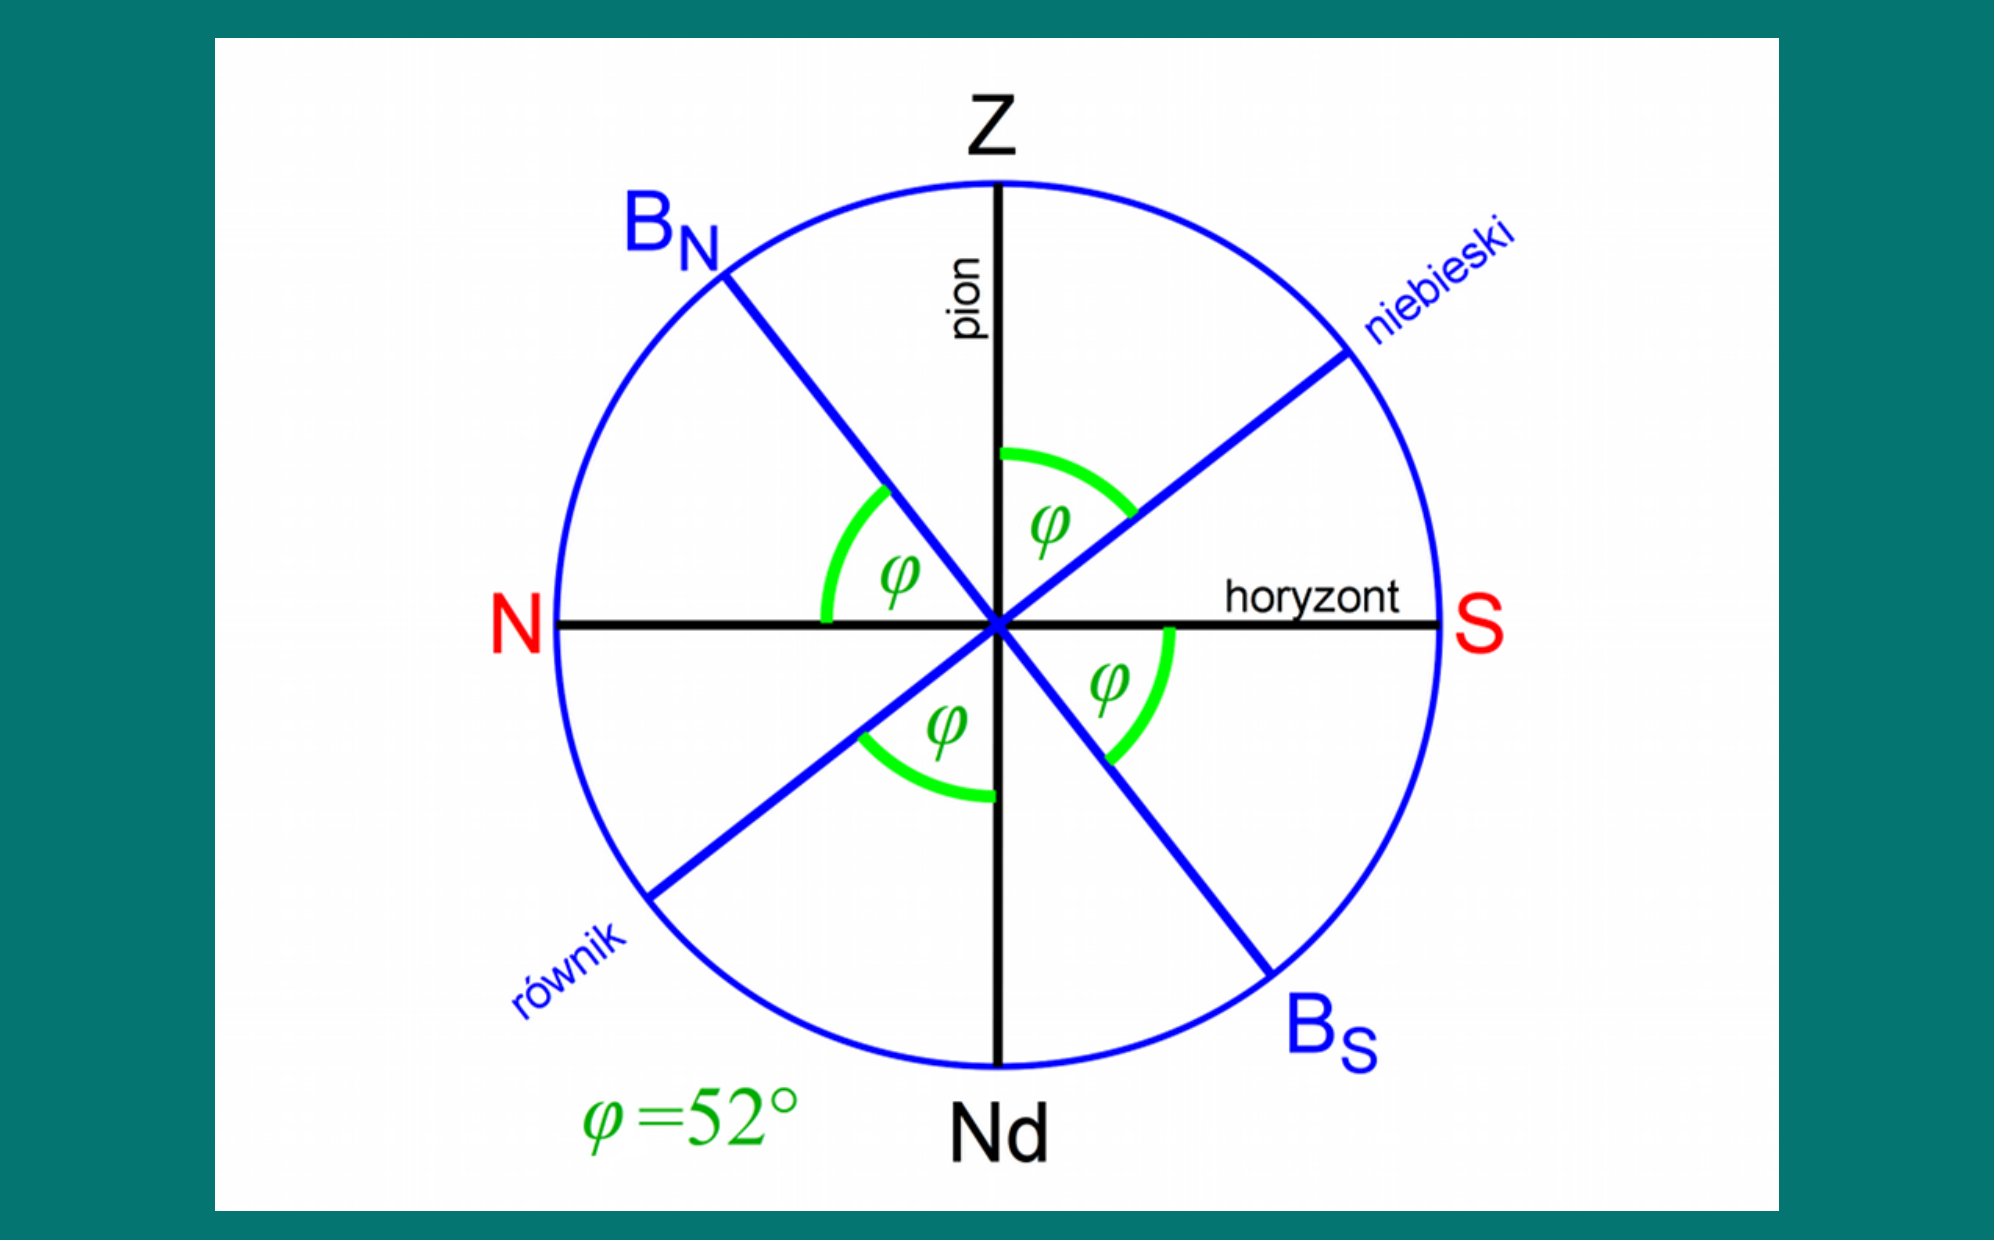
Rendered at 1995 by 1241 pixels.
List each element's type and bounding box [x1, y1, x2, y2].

picture [215, 38, 1779, 1211]
